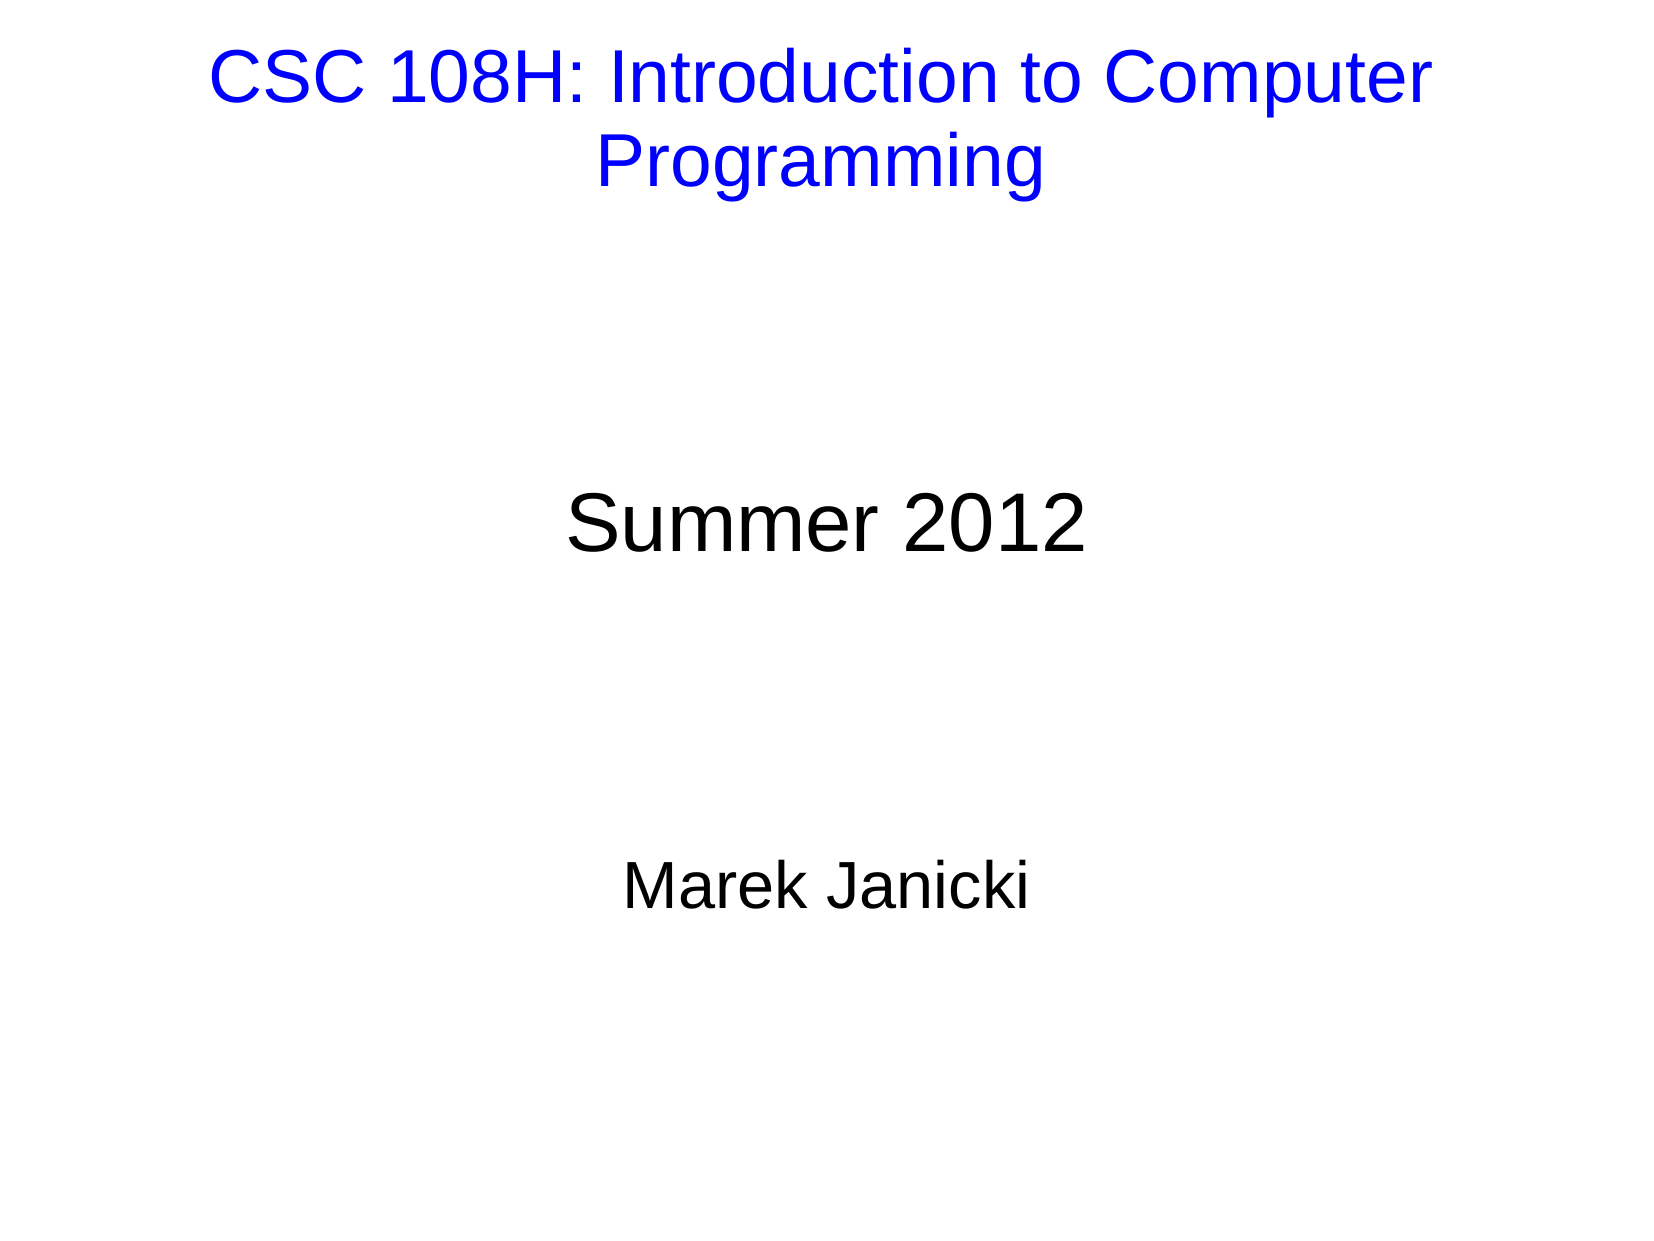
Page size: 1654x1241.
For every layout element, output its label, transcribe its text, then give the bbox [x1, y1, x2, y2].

subtitle Summer 2012 Marek Janicki [82, 195, 1571, 1204]
title CSC 108H: Introduction to Computer Programming [76, 33, 1565, 202]
